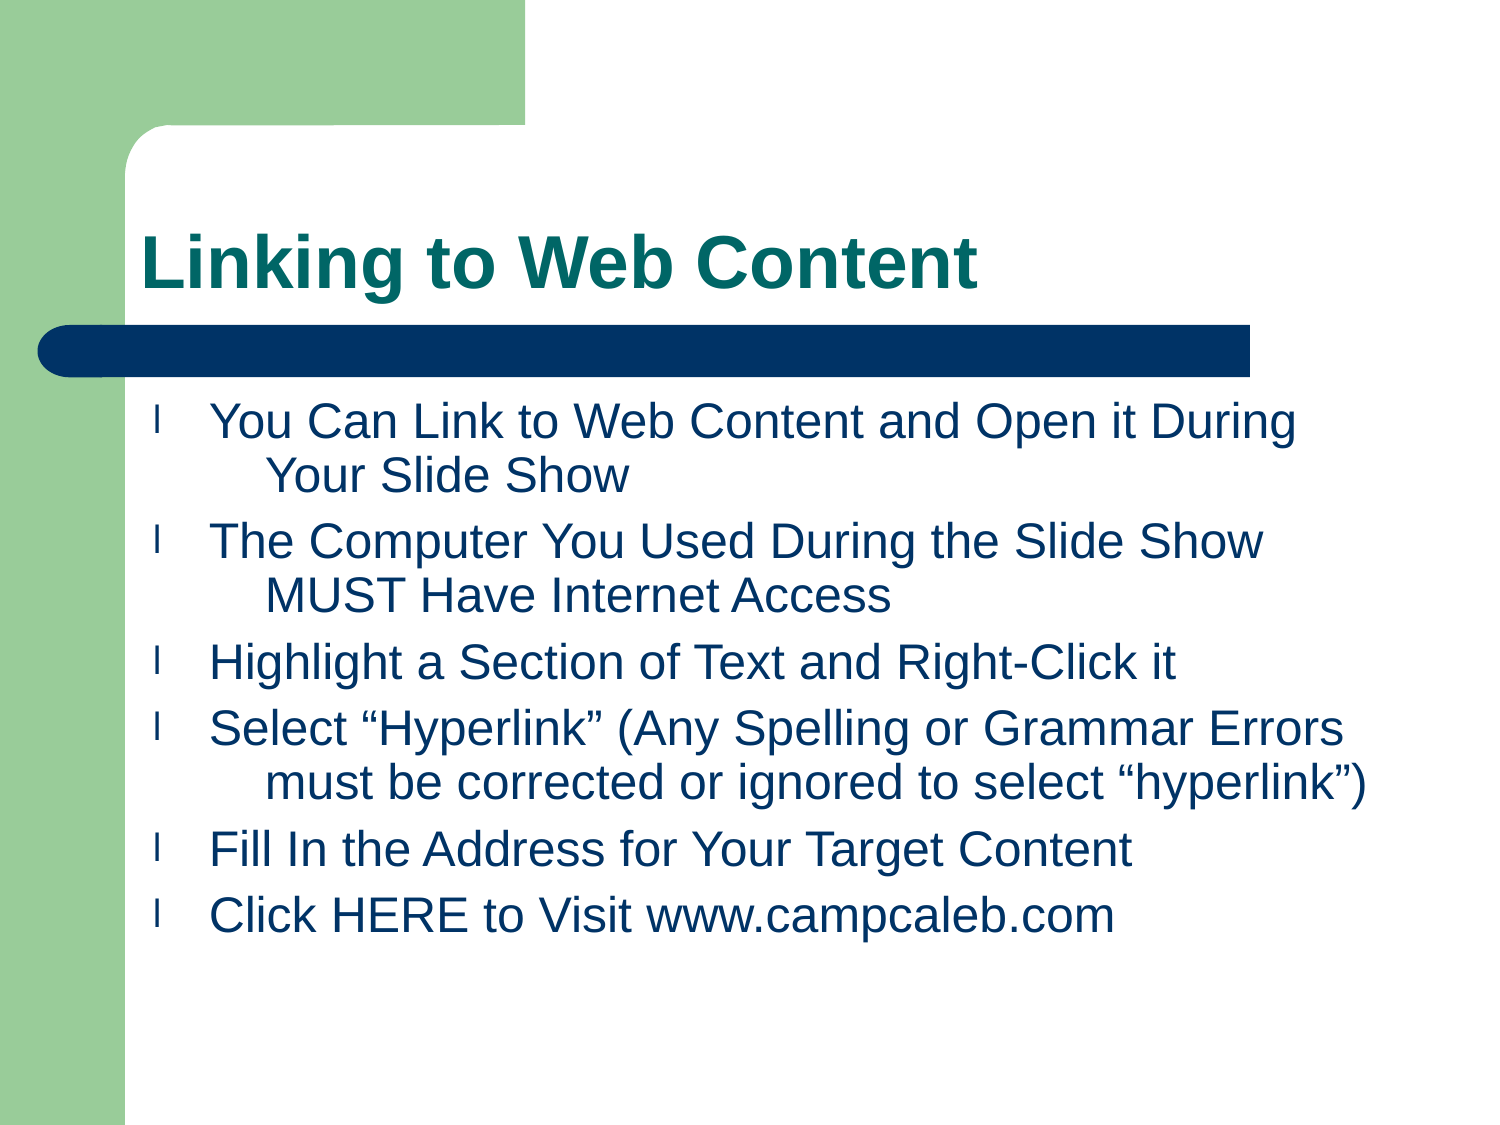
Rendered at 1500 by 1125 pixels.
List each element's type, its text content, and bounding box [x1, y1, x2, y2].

list You Can Link to Web Content and Open it During Your Slide Show The Computer You Used During the Slide Show MUST Have Internet Access Highlight a Section of Text and Right-Click it Select “Hyperlink” (Any Spelling or Grammar Errors must be corrected or ignored to select “hyperlink”) Fill In the Address for Your Target Content Click HERE to Visit www.campcaleb.com [137, 387, 1400, 999]
title Linking to Web Content [125, 125, 1426, 313]
